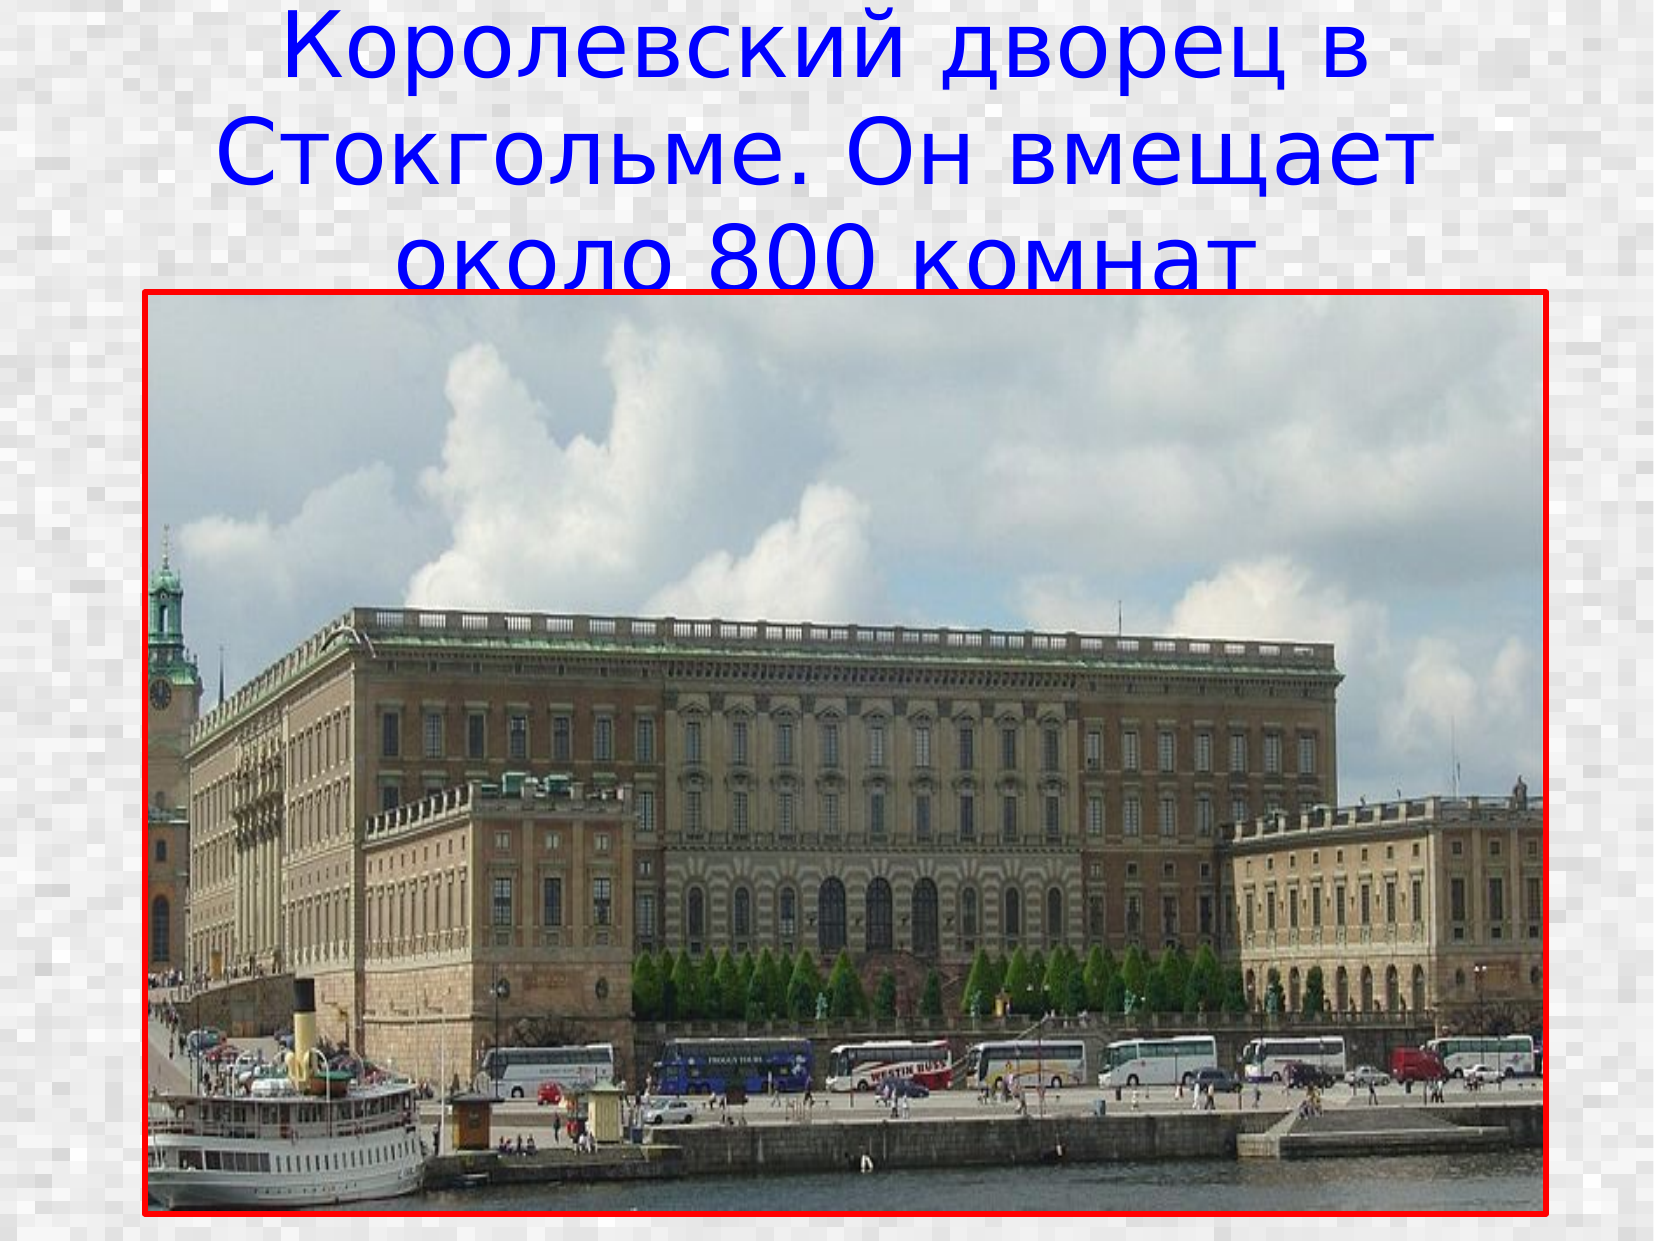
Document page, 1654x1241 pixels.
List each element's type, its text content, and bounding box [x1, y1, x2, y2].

title Королевский дворец в Стокгольме. Он вмещает около 800 комнат [82, 0, 1571, 314]
picture [0, 0, 1654, 1241]
picture [147, 295, 1544, 1211]
